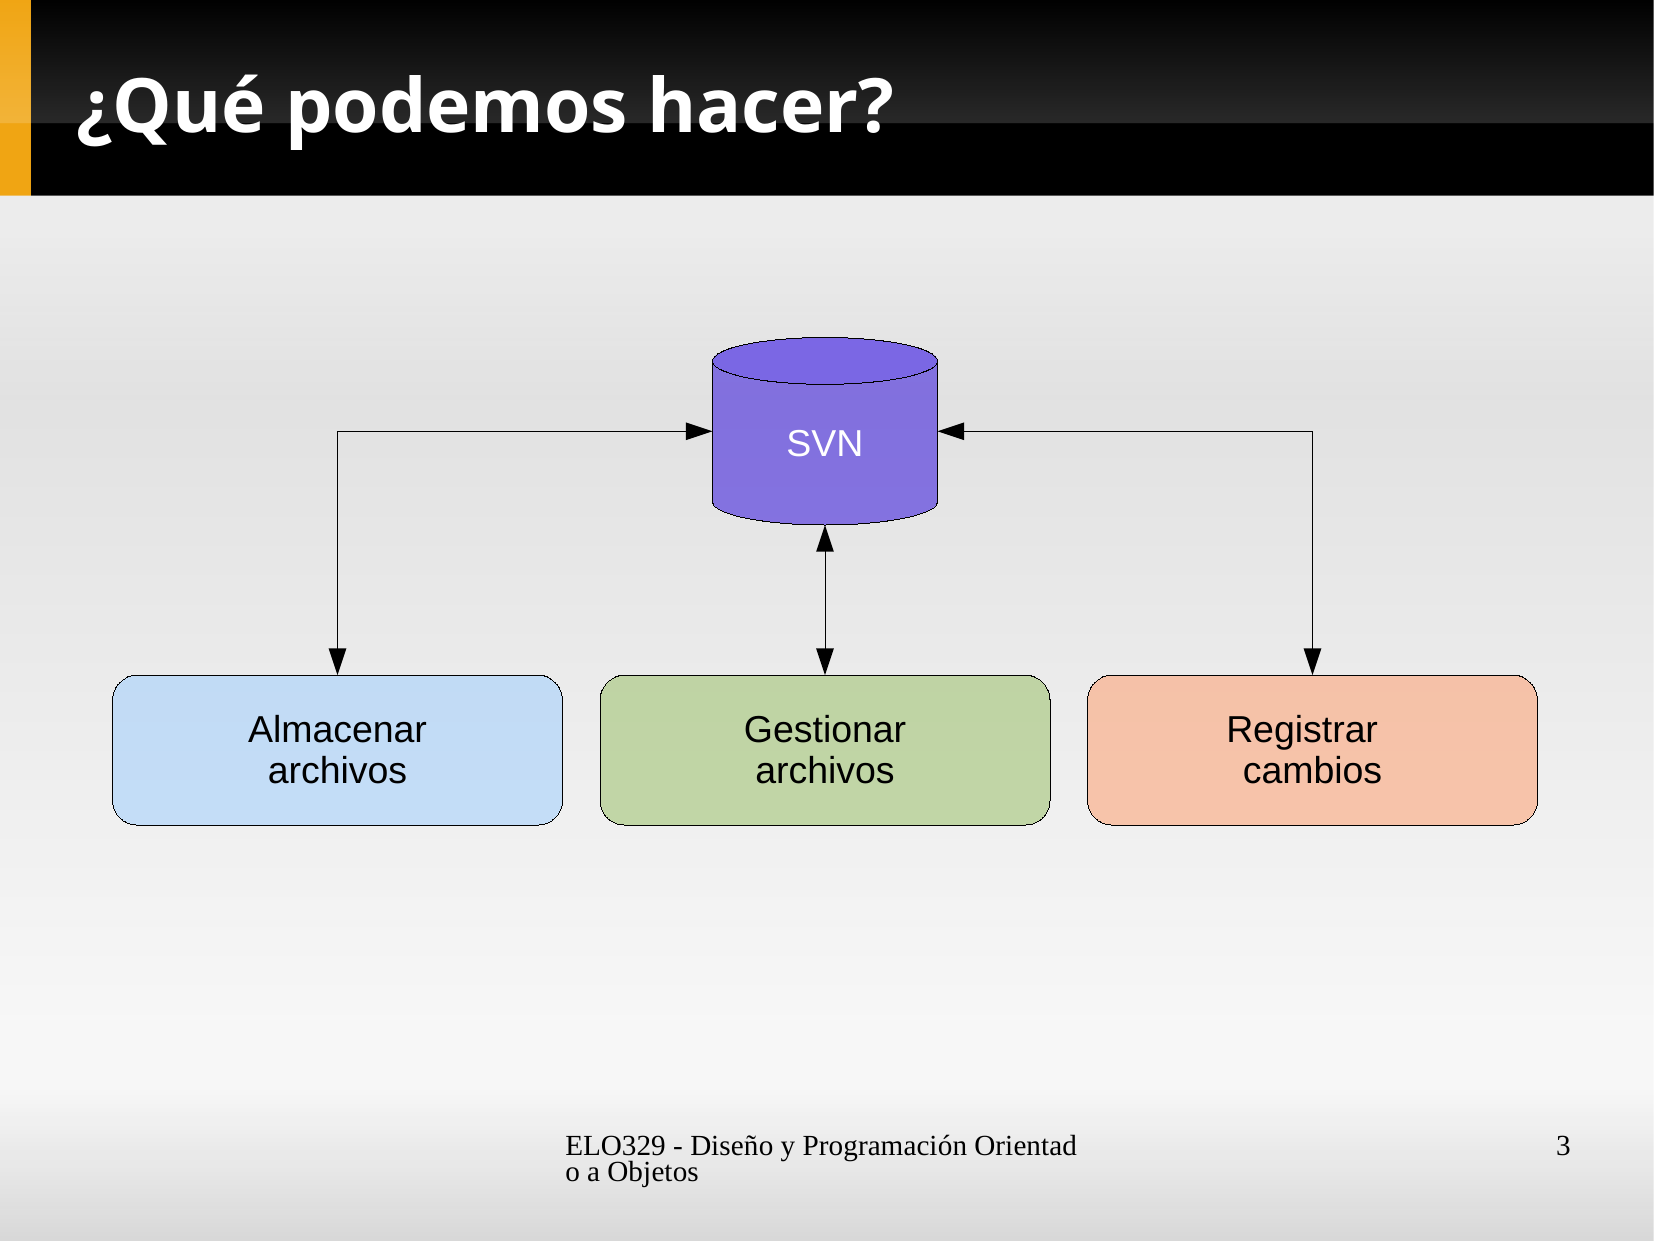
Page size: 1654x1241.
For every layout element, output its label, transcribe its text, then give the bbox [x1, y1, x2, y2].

text_box Almacenar archivos [112, 675, 563, 826]
text_box Registrar cambios [1087, 675, 1538, 826]
text_box Gestionar archivos [600, 675, 1051, 826]
picture [0, 0, 1654, 1241]
title ¿Qué podemos hacer? [76, 0, 1566, 208]
text_box SVN [712, 363, 938, 525]
